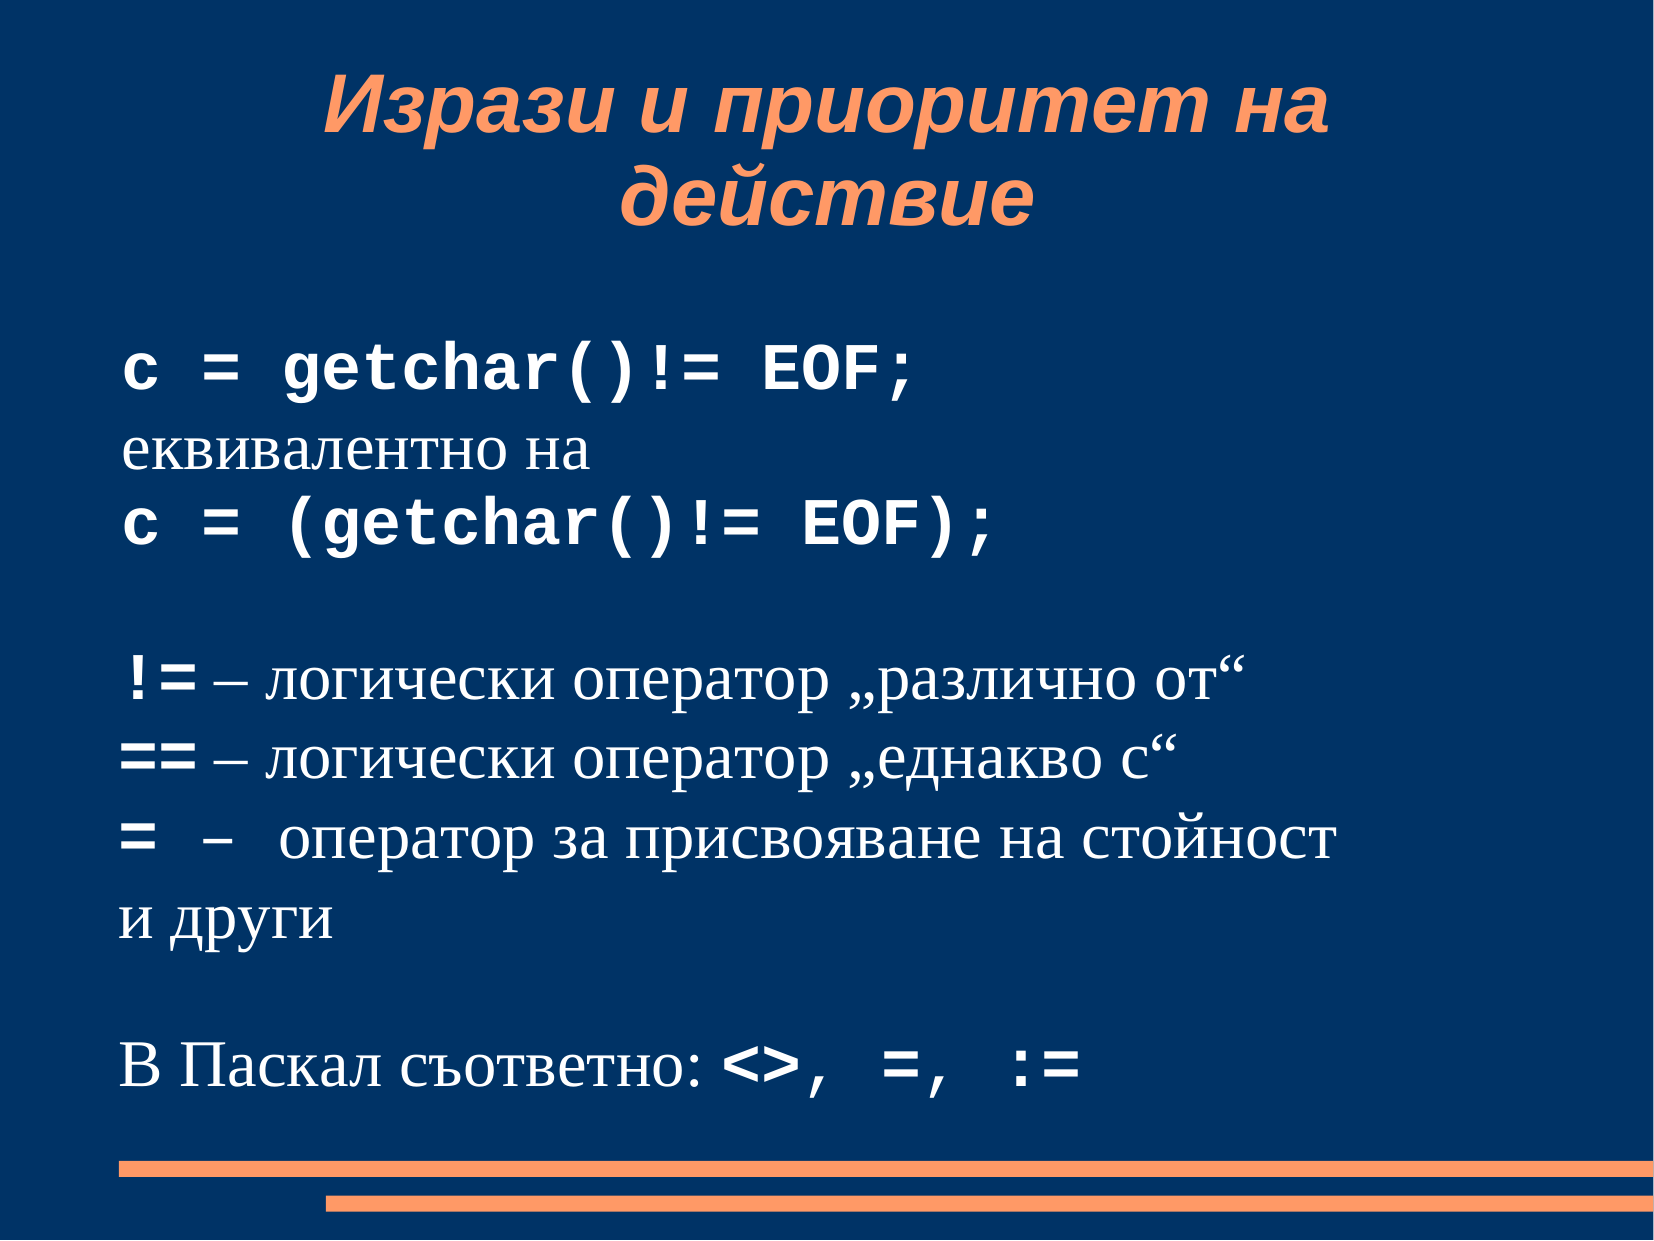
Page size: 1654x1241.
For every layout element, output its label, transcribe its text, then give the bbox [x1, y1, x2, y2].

title Изрази и приоритет на действие [121, 46, 1534, 254]
subtitle c = getchar()!= EOF; еквивалентно на c = (getchar()!= EOF); [121, 295, 1561, 680]
text_box != – логически оператор „различно от“ == – логически оператор „еднакво с“ = – оператор за присвояване на стойност и други В Паскал съответно: <>, =, := [118, 564, 1503, 1181]
